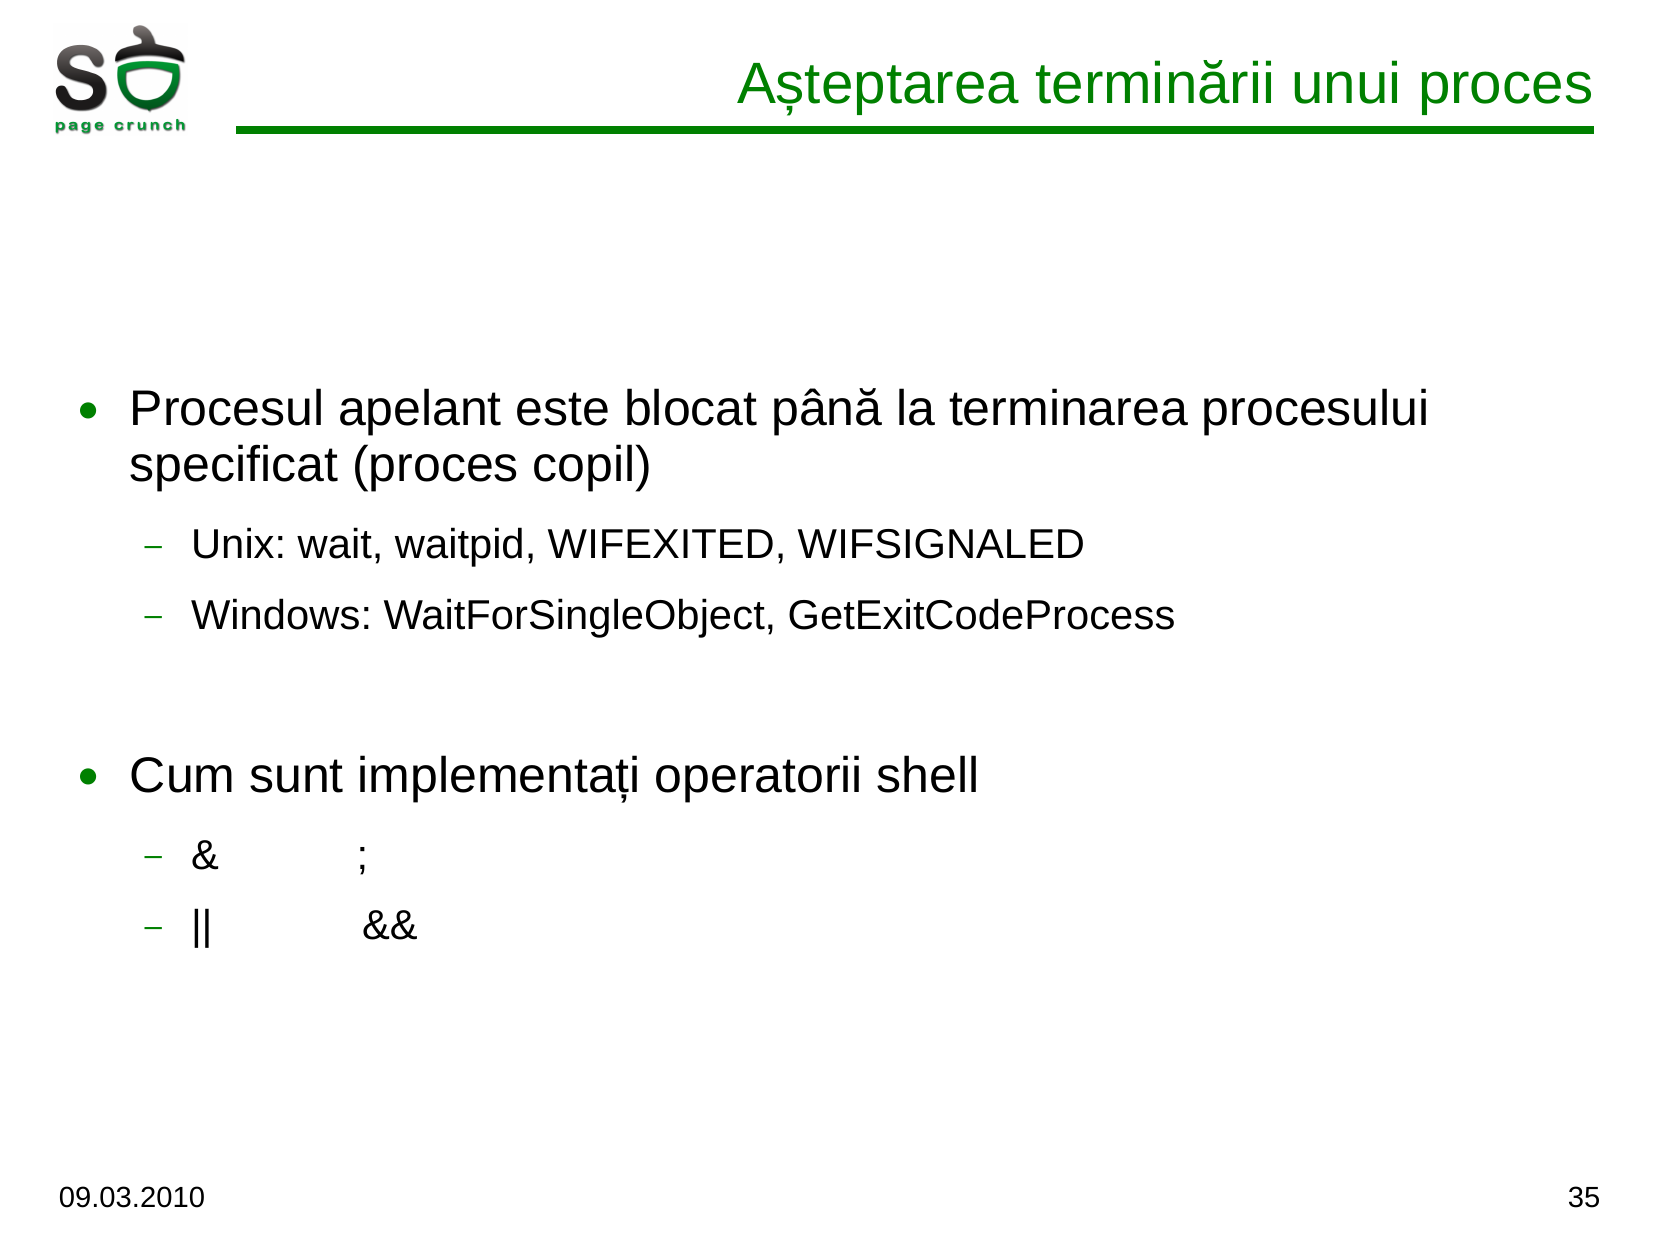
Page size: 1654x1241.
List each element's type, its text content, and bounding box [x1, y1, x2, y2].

picture [53, 23, 188, 136]
list Procesul apelant este blocat până la terminarea procesului specificat (proces copil) Unix: wait, waitpid, WIFEXITED, WIFSIGNALED Windows: WaitForSingleObject, GetExitCodeProcess Cum sunt implementați operatorii shell & ; || && [59, 177, 1595, 1152]
title Așteptarea terminării unui proces [236, 49, 1595, 119]
